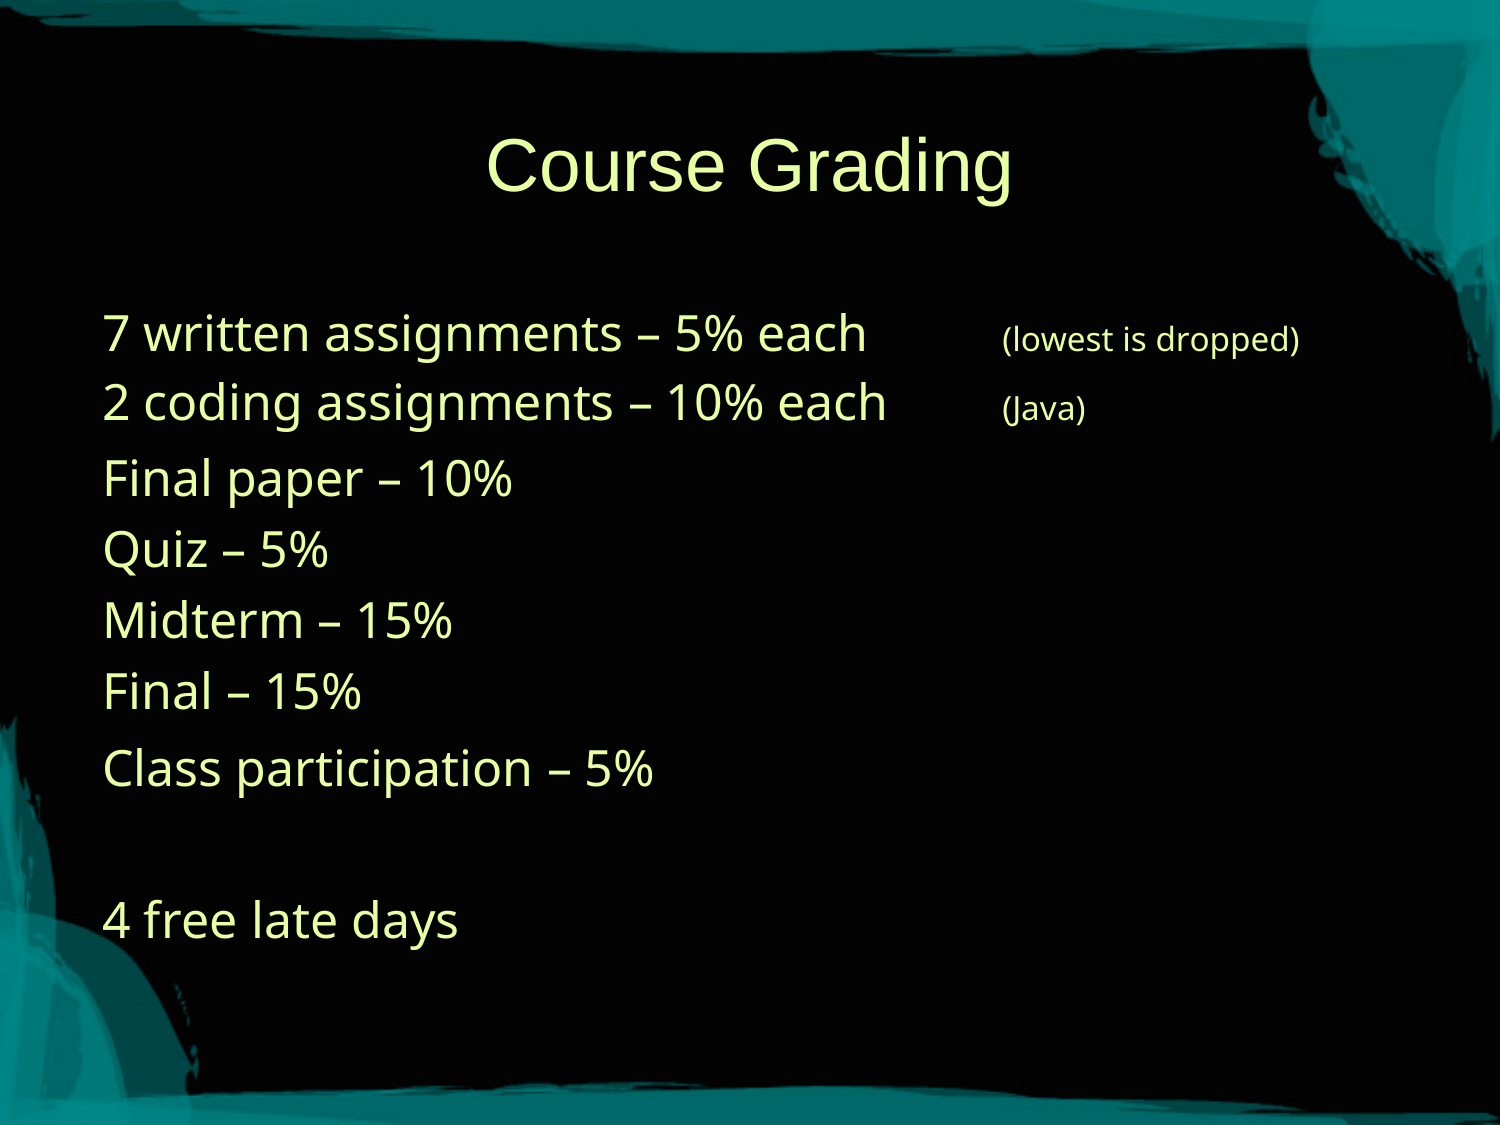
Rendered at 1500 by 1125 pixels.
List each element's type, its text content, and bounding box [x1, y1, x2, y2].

picture [0, 0, 1500, 1125]
title Course Grading [87, 69, 1413, 263]
list 7 written assignments – 5% each (lowest is dropped) 2 coding assignments – 10% each (Java) Final paper – 10% Quiz – 5% Midterm – 15% Final – 15% Class participation – 5% 4 free late days [87, 299, 1413, 1026]
